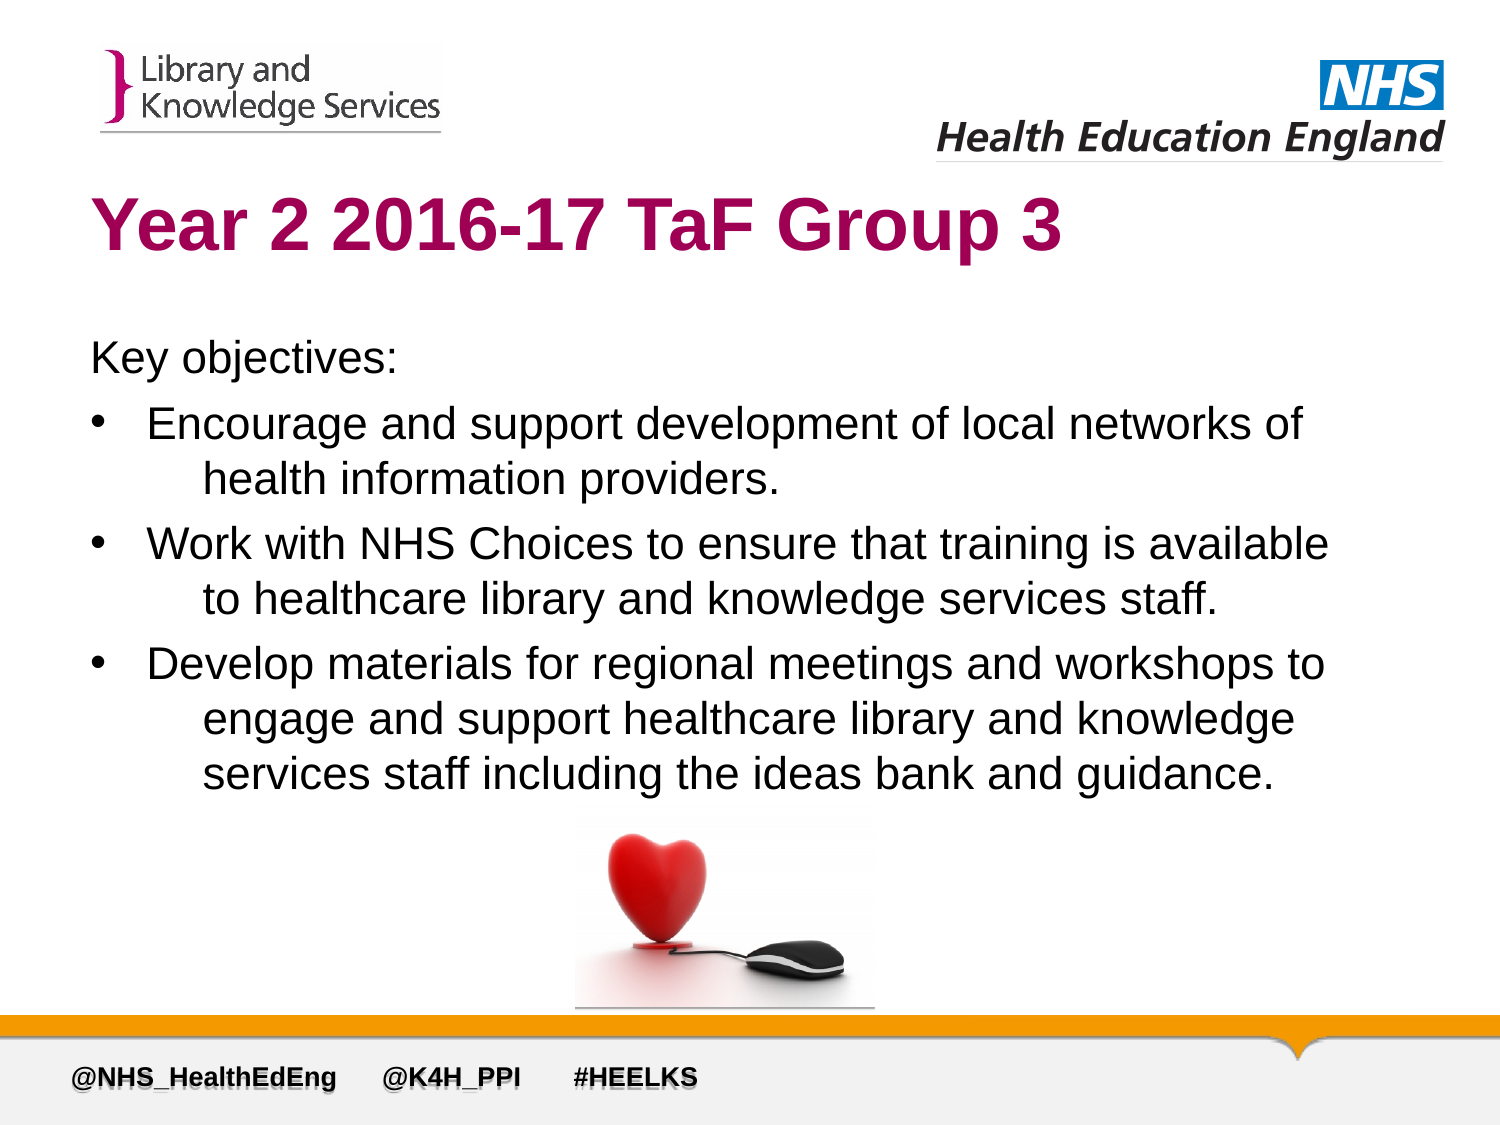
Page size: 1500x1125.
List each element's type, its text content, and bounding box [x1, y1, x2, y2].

picture [100, 42, 443, 131]
picture [575, 805, 877, 1007]
title Year 2 2016-17 TaF Group 3 [75, 168, 1351, 280]
list Key objectives: Encourage and support development of local networks of health information providers. Work with NHS Choices to ensure that training is available to healthcare library and knowledge services staff. Develop materials for regional meetings and workshops to engage and support healthcare library and knowledge services staff including the ideas bank and guidance. [75, 320, 1361, 931]
text_box @NHS_HealthEdEng @K4H_PPI #HEELKS [55, 1052, 932, 1113]
